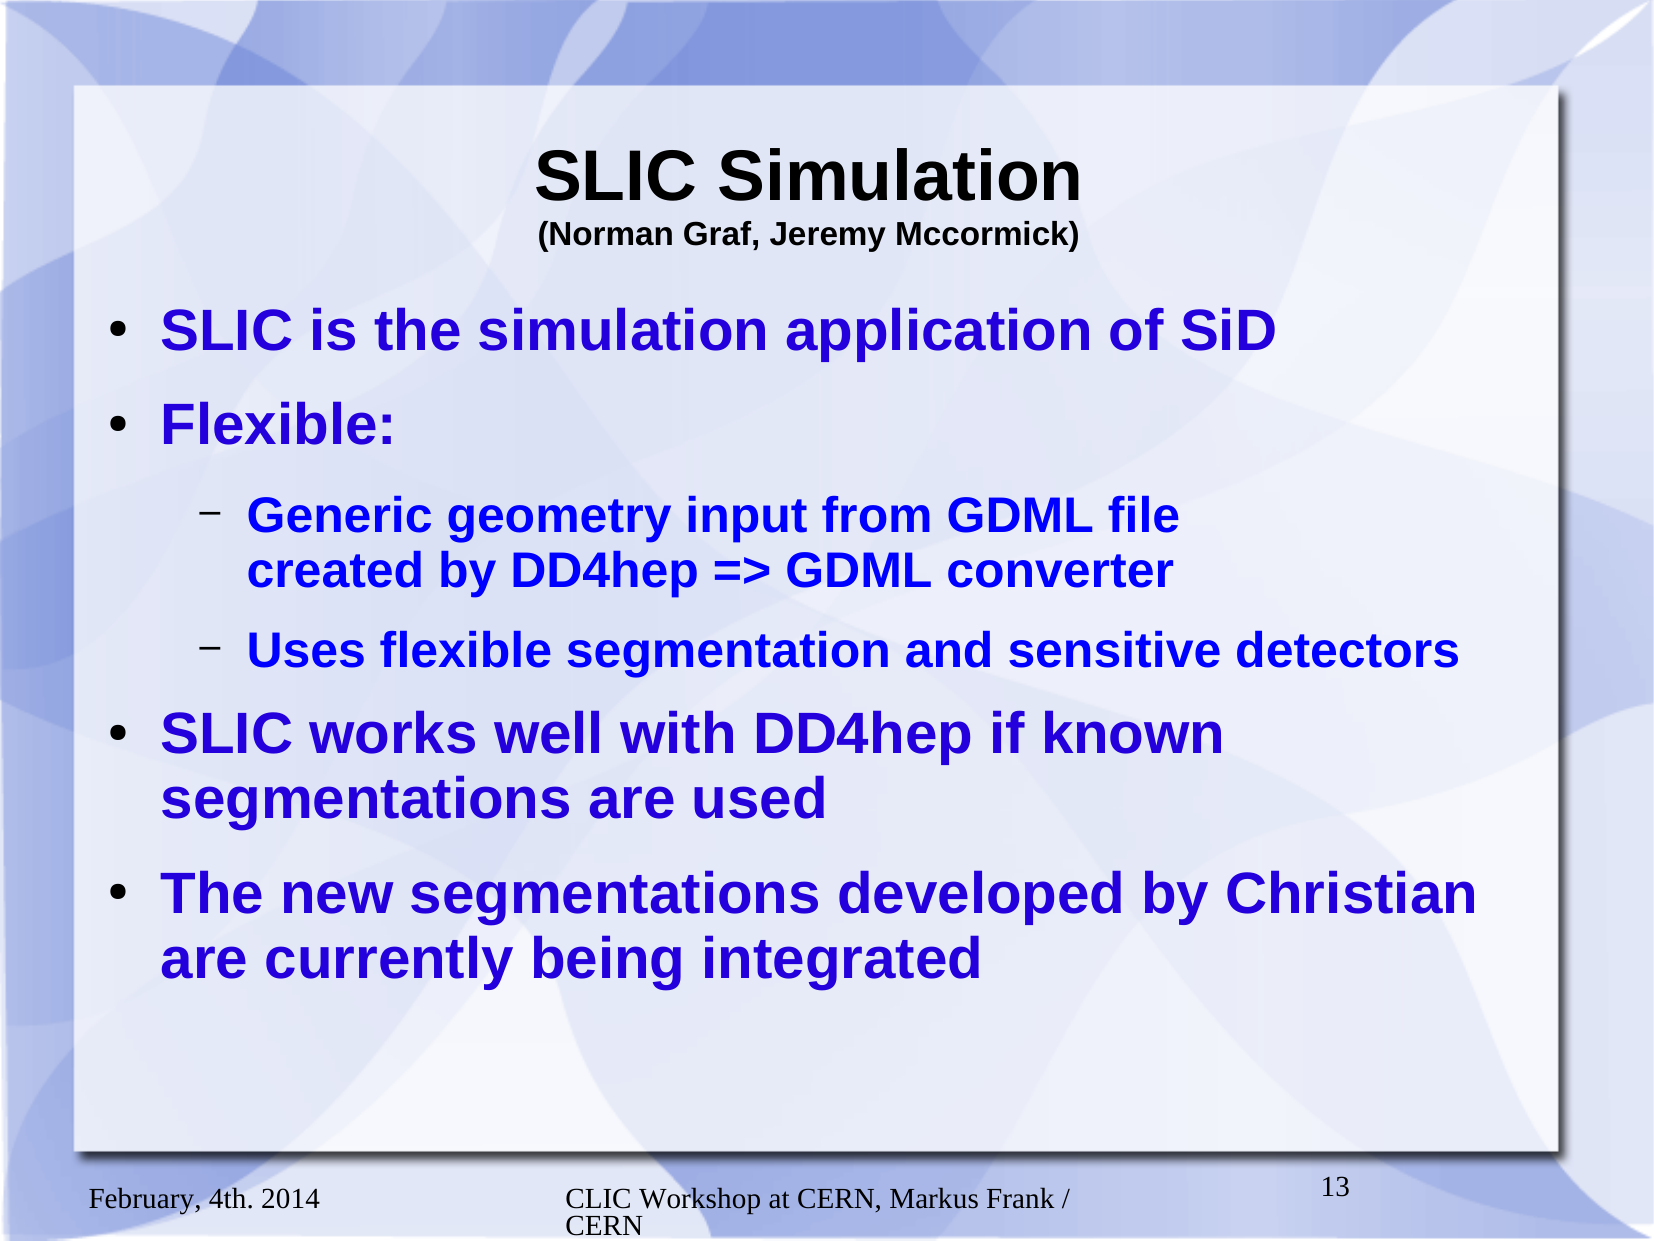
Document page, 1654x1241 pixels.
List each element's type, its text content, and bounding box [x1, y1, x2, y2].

title SLIC Simulation (Norman Graf, Jeremy Mccormick) [82, 90, 1536, 298]
picture [0, 0, 1654, 1241]
list SLIC is the simulation application of SiD Flexible: Generic geometry input from GDML file created by DD4hep => GDML converter Uses flexible segmentation and sensitive detectors SLIC works well with DD4hep if known segmentations are used The new segmentations developed by Christian are currently being integrated [90, 297, 1546, 1018]
